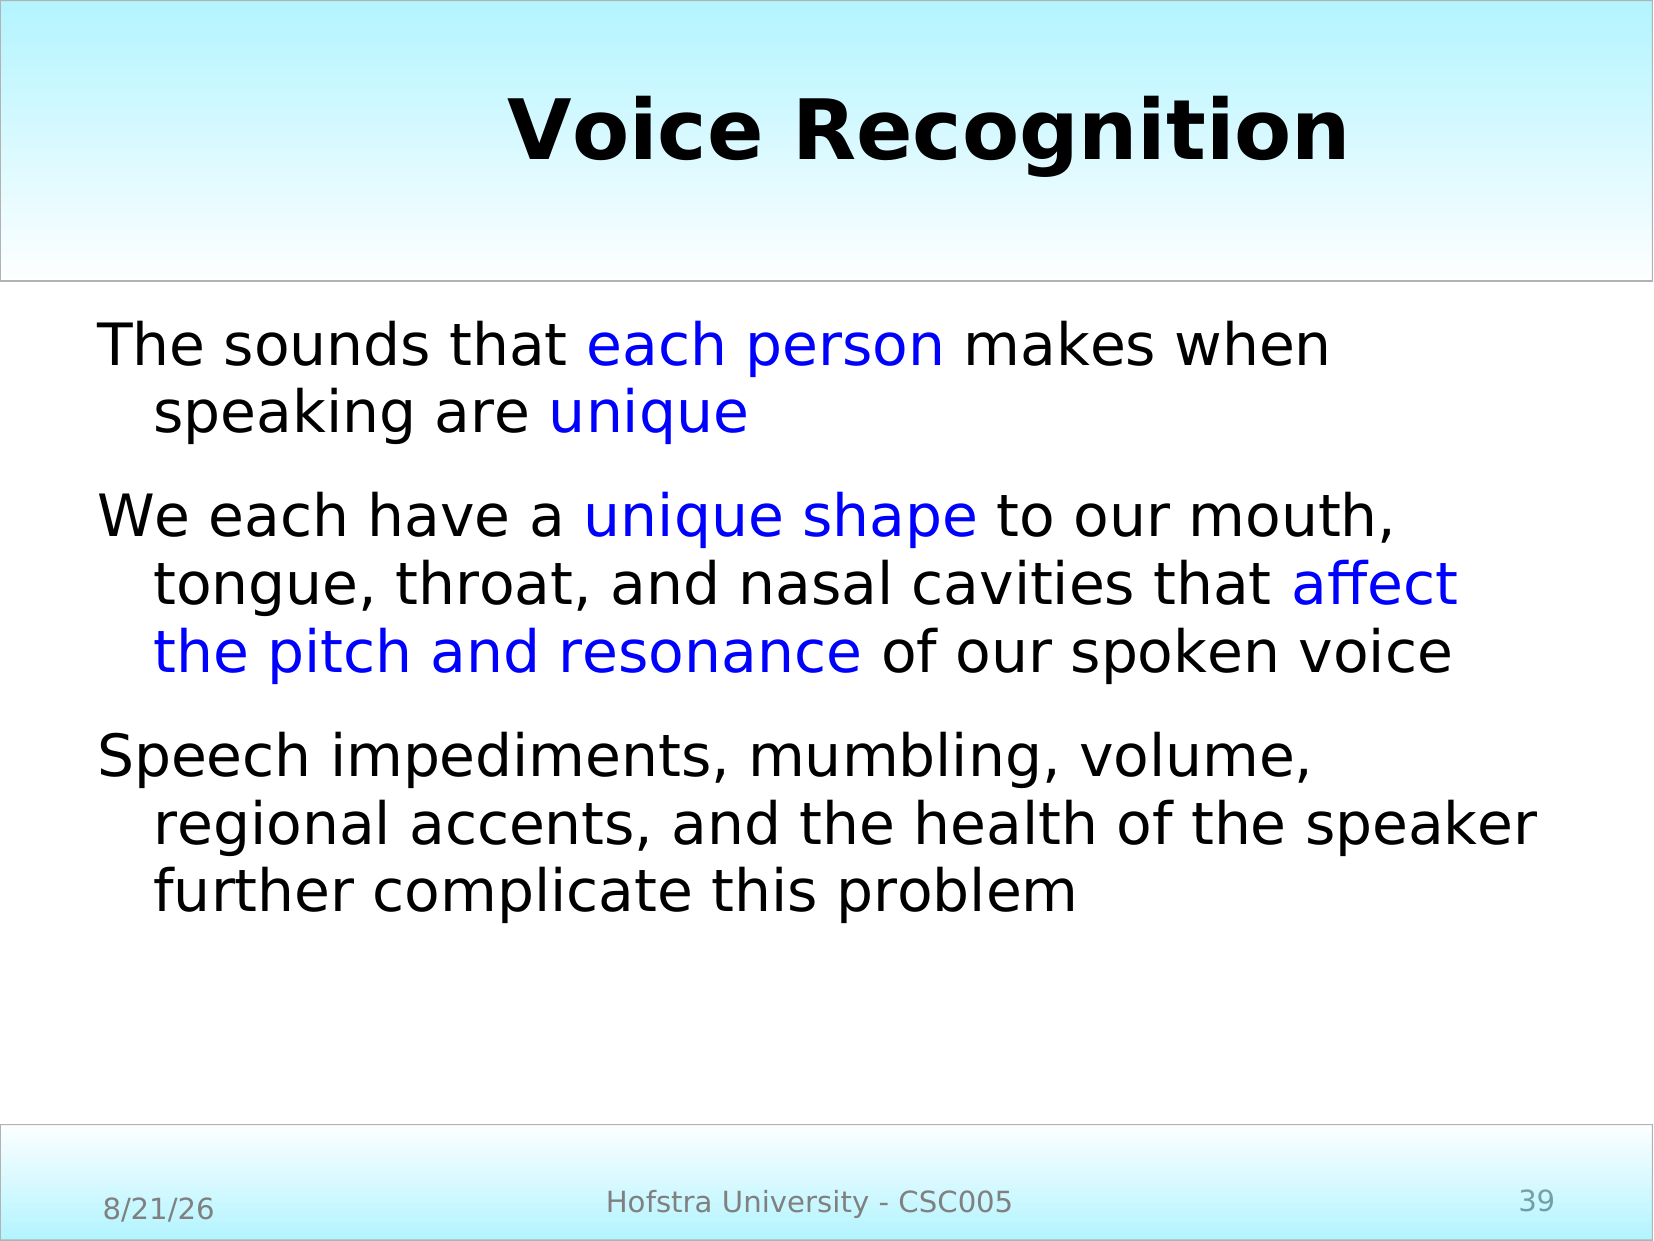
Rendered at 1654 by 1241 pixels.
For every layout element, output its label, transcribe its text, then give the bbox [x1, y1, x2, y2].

title Voice Recognition [247, 27, 1612, 235]
list The sounds that each person makes when speaking are unique We each have a unique shape to our mouth, tongue, throat, and nasal cavities that affect the pitch and resonance of our spoken voice Speech impediments, mumbling, volume, regional accents, and the health of the speaker further complicate this problem [82, 303, 1571, 1131]
